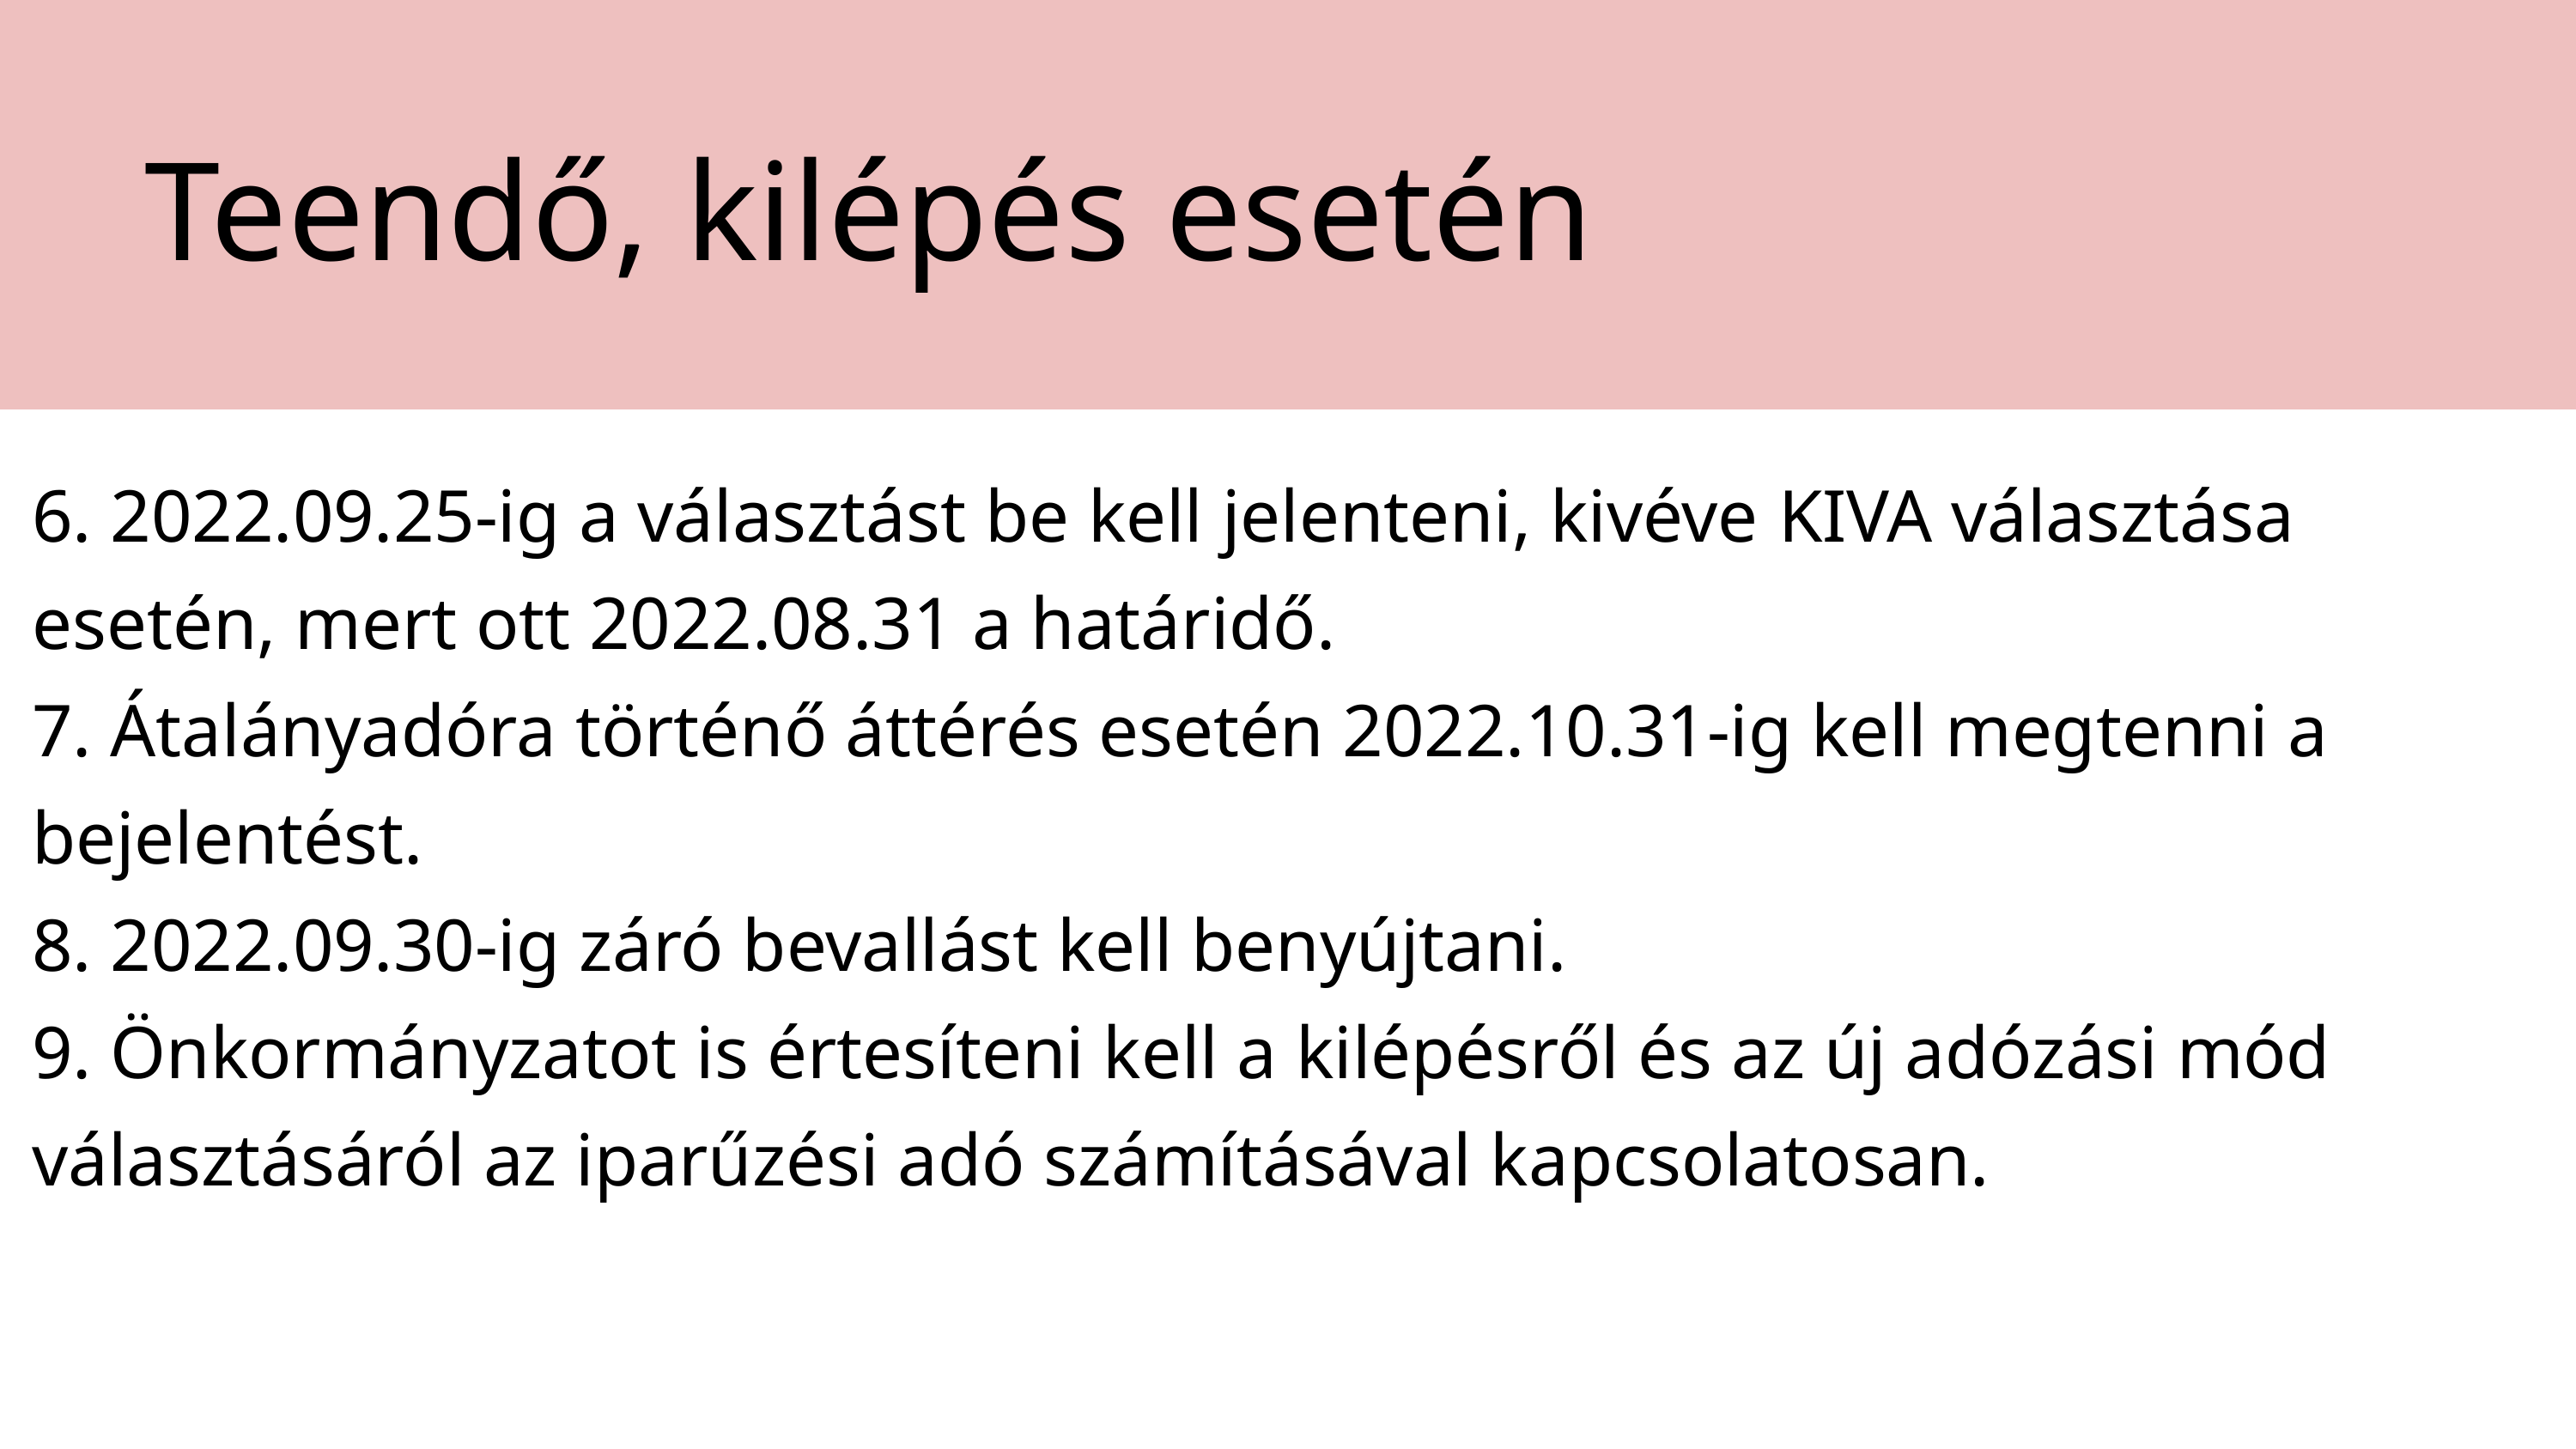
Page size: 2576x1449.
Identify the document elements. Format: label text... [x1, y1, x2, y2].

text_box 6. 2022.09.25-ig a választást be kell jelenteni, kivéve KIVA választása esetén, mert ott 2022.08.31 a határidő. 7. Átalányadóra történő áttérés esetén 2022.10.31-ig kell megtenni a bejelentést. 8. 2022.09.30-ig záró bevallást kell benyújtani. 9. Önkormányzatot is értesíteni kell a kilépésről és az új adózási mód választásáról az iparűzési adó számításával kapcsolatosan. [32, 449, 2547, 1416]
text_box Teendő, kilépés esetén [927, 196, 968, 252]
text_box Teendő, kilépés esetén [144, 124, 2264, 288]
text_box [0, 0, 2576, 409]
